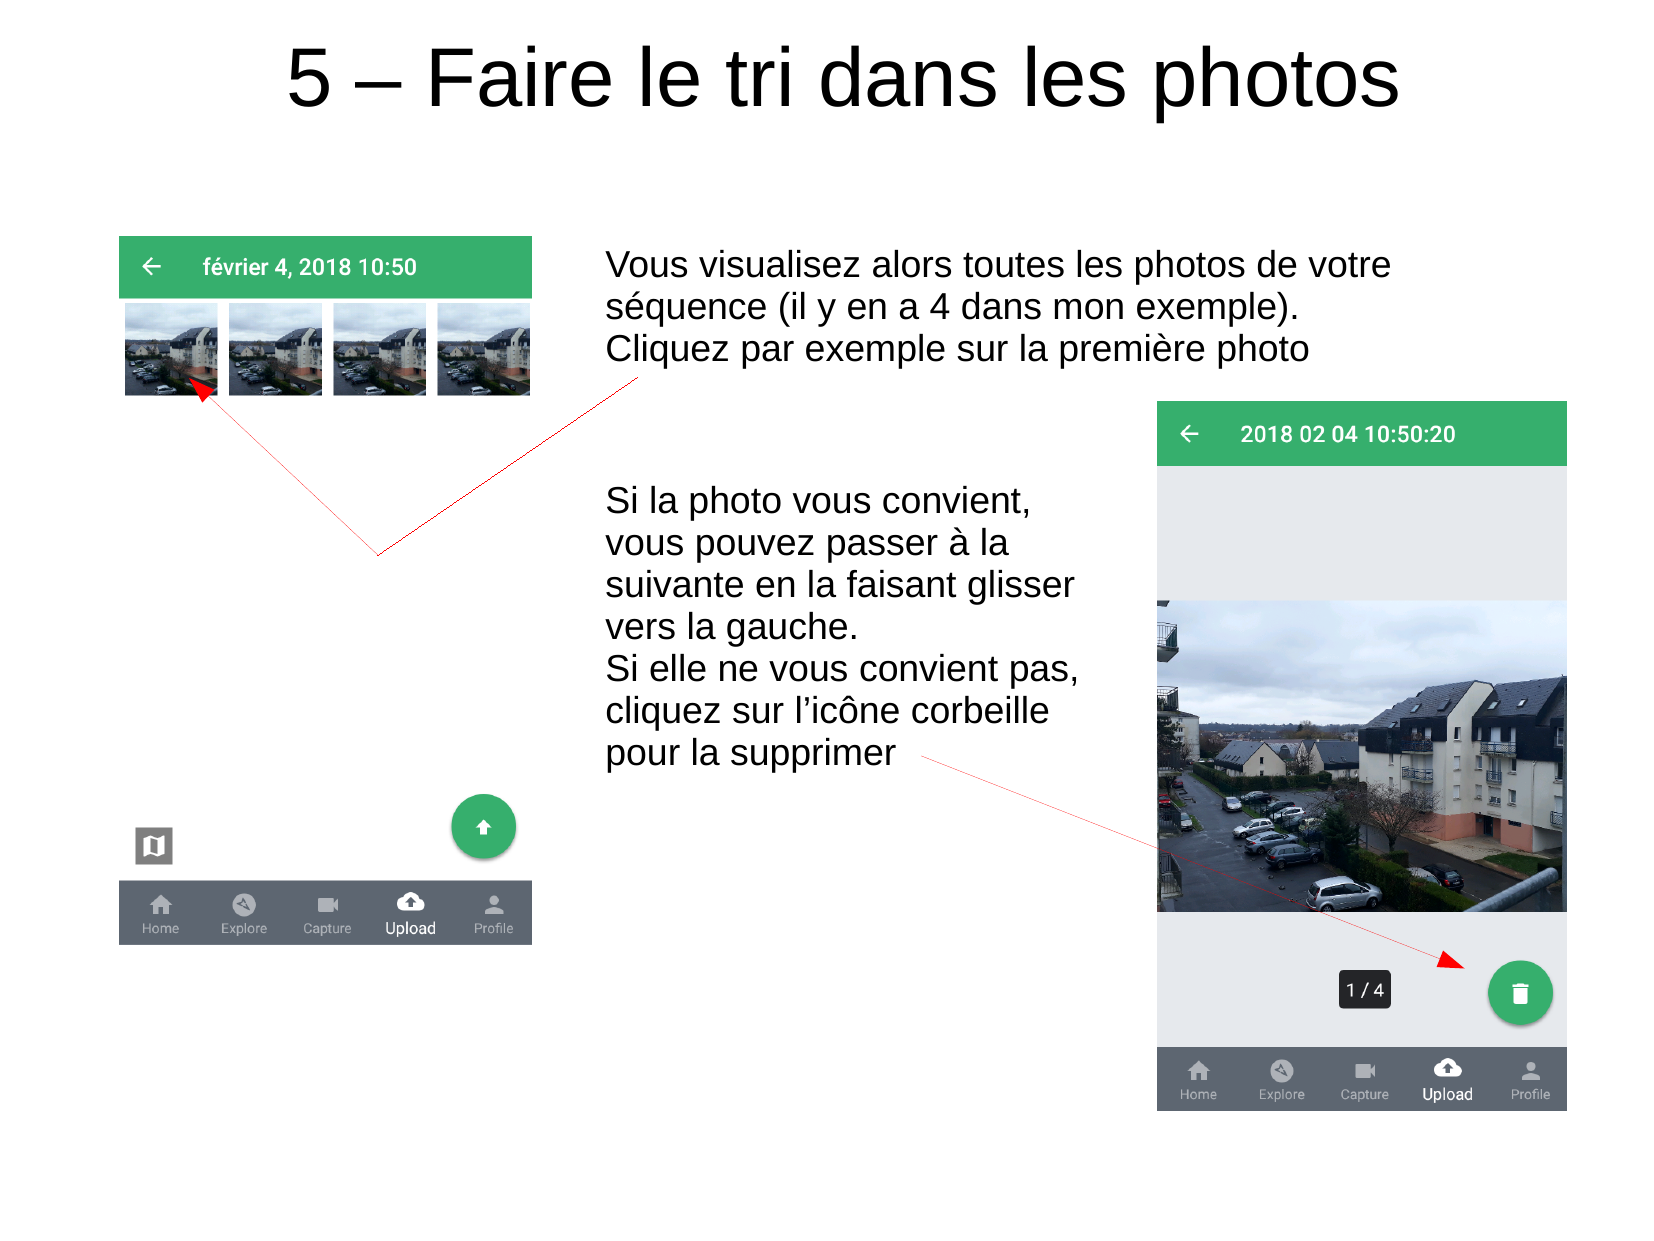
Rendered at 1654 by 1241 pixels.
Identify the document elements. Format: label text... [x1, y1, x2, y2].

text_box Si la photo vous convient, vous pouvez passer à la suivante en la faisant glisser vers la gauche. Si elle ne vous convient pas, cliquez sur l’icône corbeille pour la supprimer [590, 472, 1099, 782]
text_box 5 – Faire le tri dans les photos [177, 23, 1512, 132]
picture [119, 236, 532, 945]
text_box Vous visualisez alors toutes les photos de votre séquence (il y en a 4 dans mon exemple). Cliquez par exemple sur la première photo [590, 236, 1418, 378]
picture [1157, 401, 1567, 1111]
